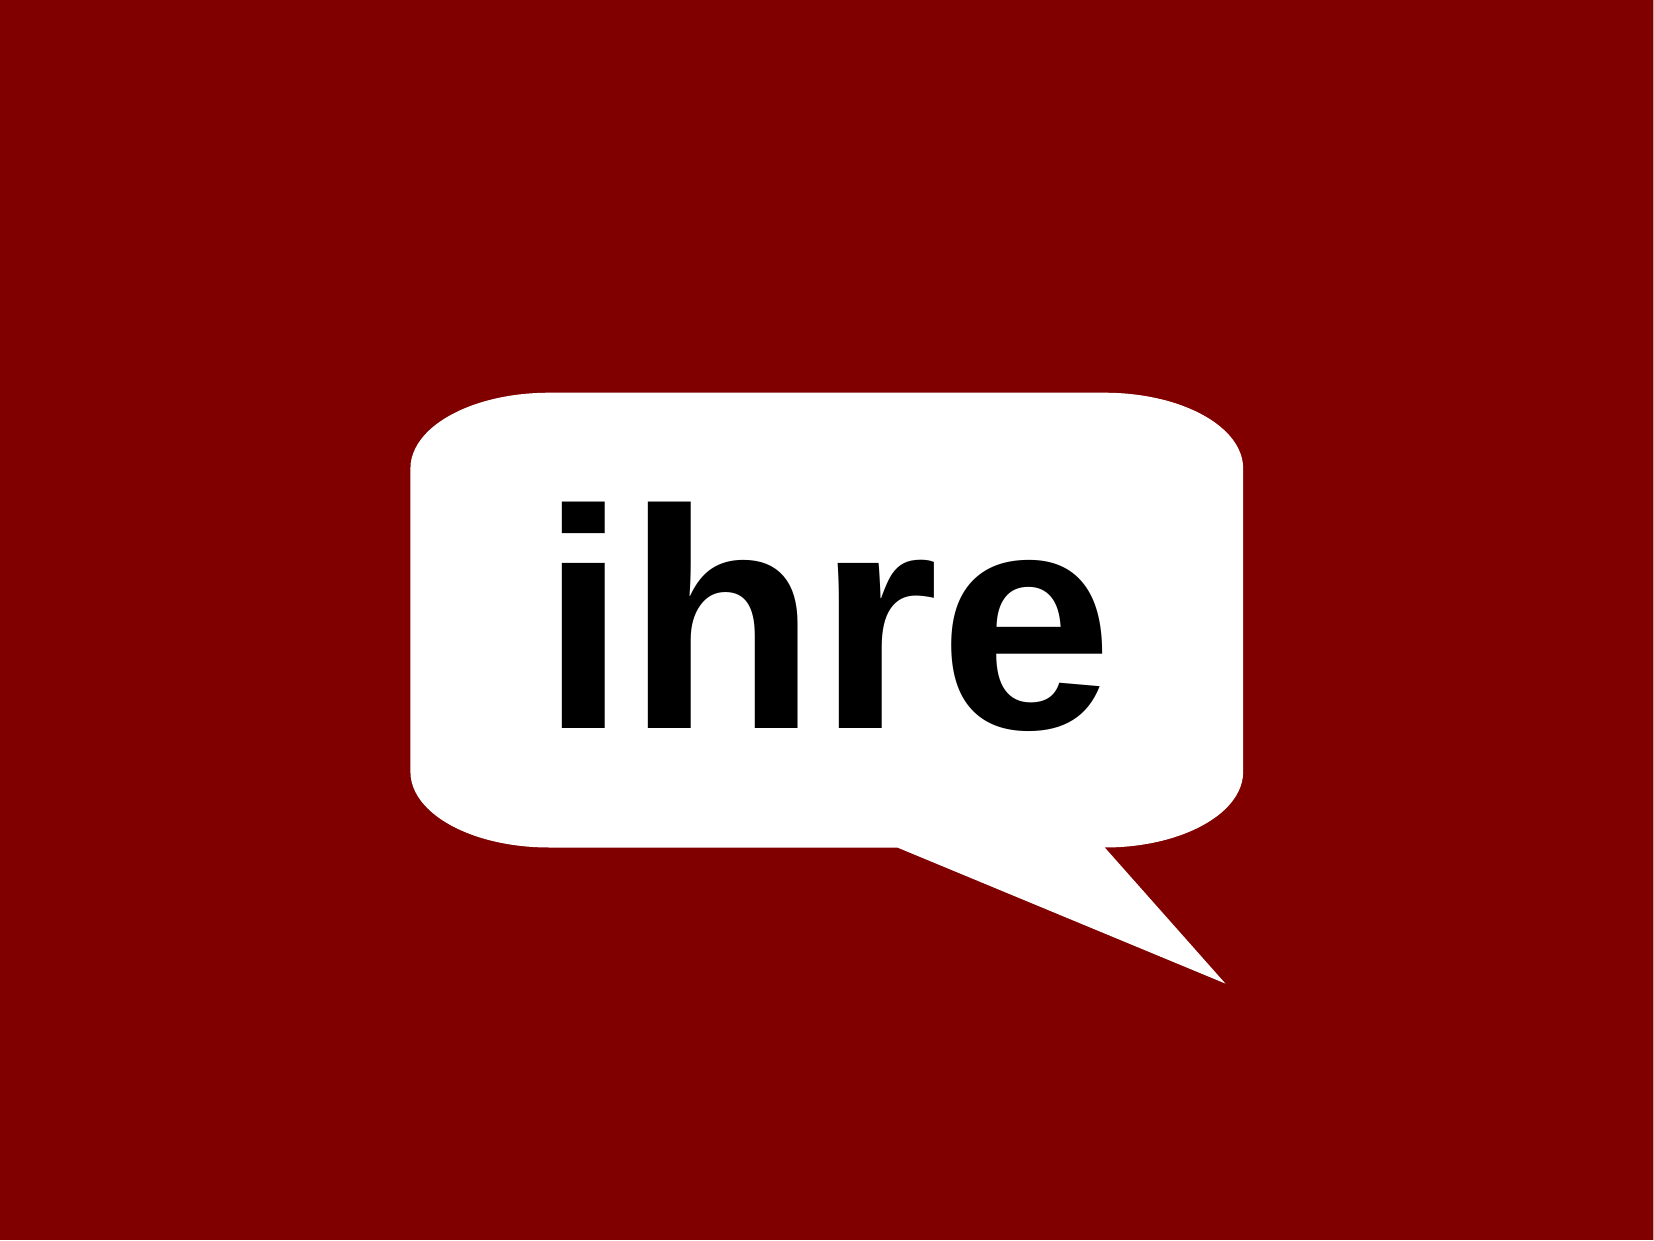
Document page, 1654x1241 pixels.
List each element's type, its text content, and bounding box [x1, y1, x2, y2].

text_box ihre [410, 392, 1244, 984]
